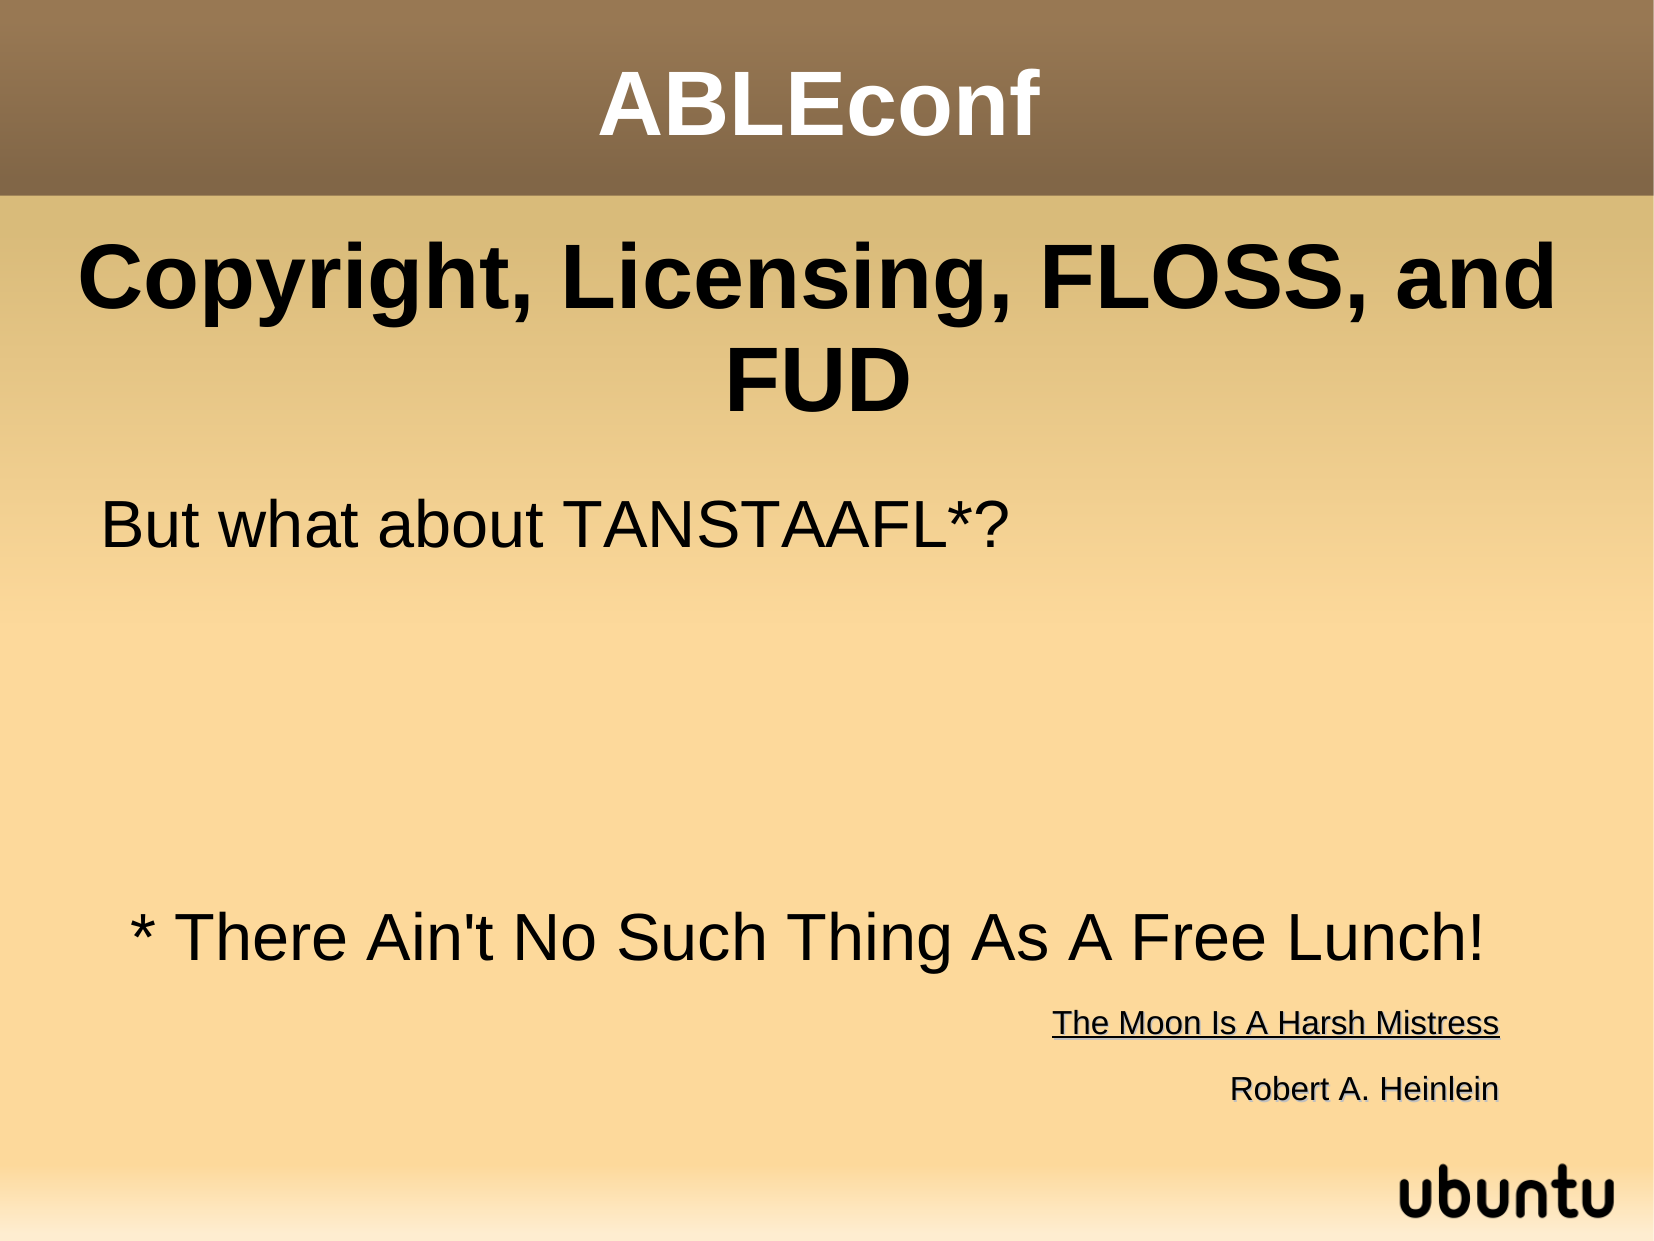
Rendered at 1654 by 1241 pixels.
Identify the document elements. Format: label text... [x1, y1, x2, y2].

list But what about TANSTAAFL*? [82, 487, 1571, 638]
title ABLEconf [75, 0, 1564, 208]
list * There Ain't No Such Thing As A Free Lunch! The Moon Is A Harsh Mistress Robert A. Heinlein [112, 900, 1501, 1108]
picture [0, 0, 1654, 1241]
title Copyright, Licensing, FLOSS, and FUD [75, 225, 1564, 433]
